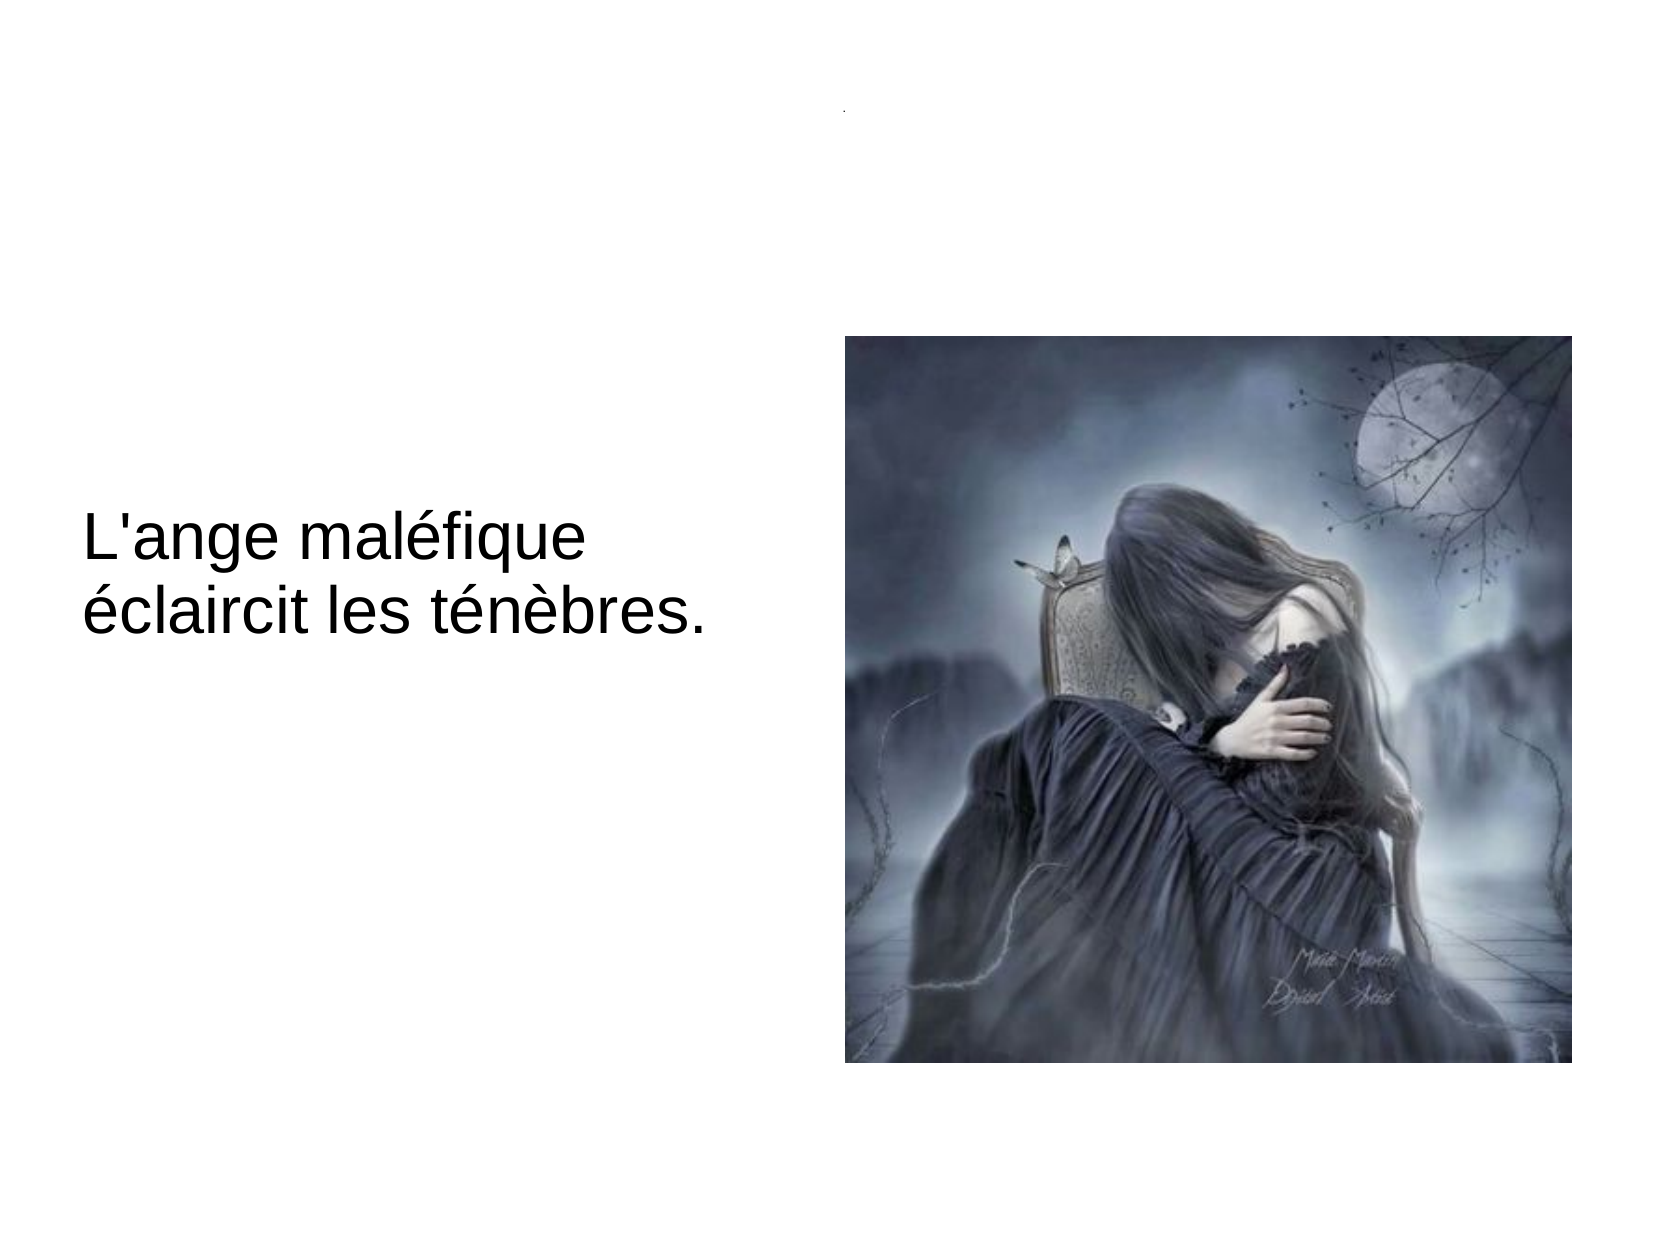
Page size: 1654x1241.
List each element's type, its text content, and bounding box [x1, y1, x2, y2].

picture [845, 336, 1572, 1063]
title . [826, 88, 863, 128]
list L'ange maléfique éclaircit les ténèbres. [82, 290, 809, 1109]
